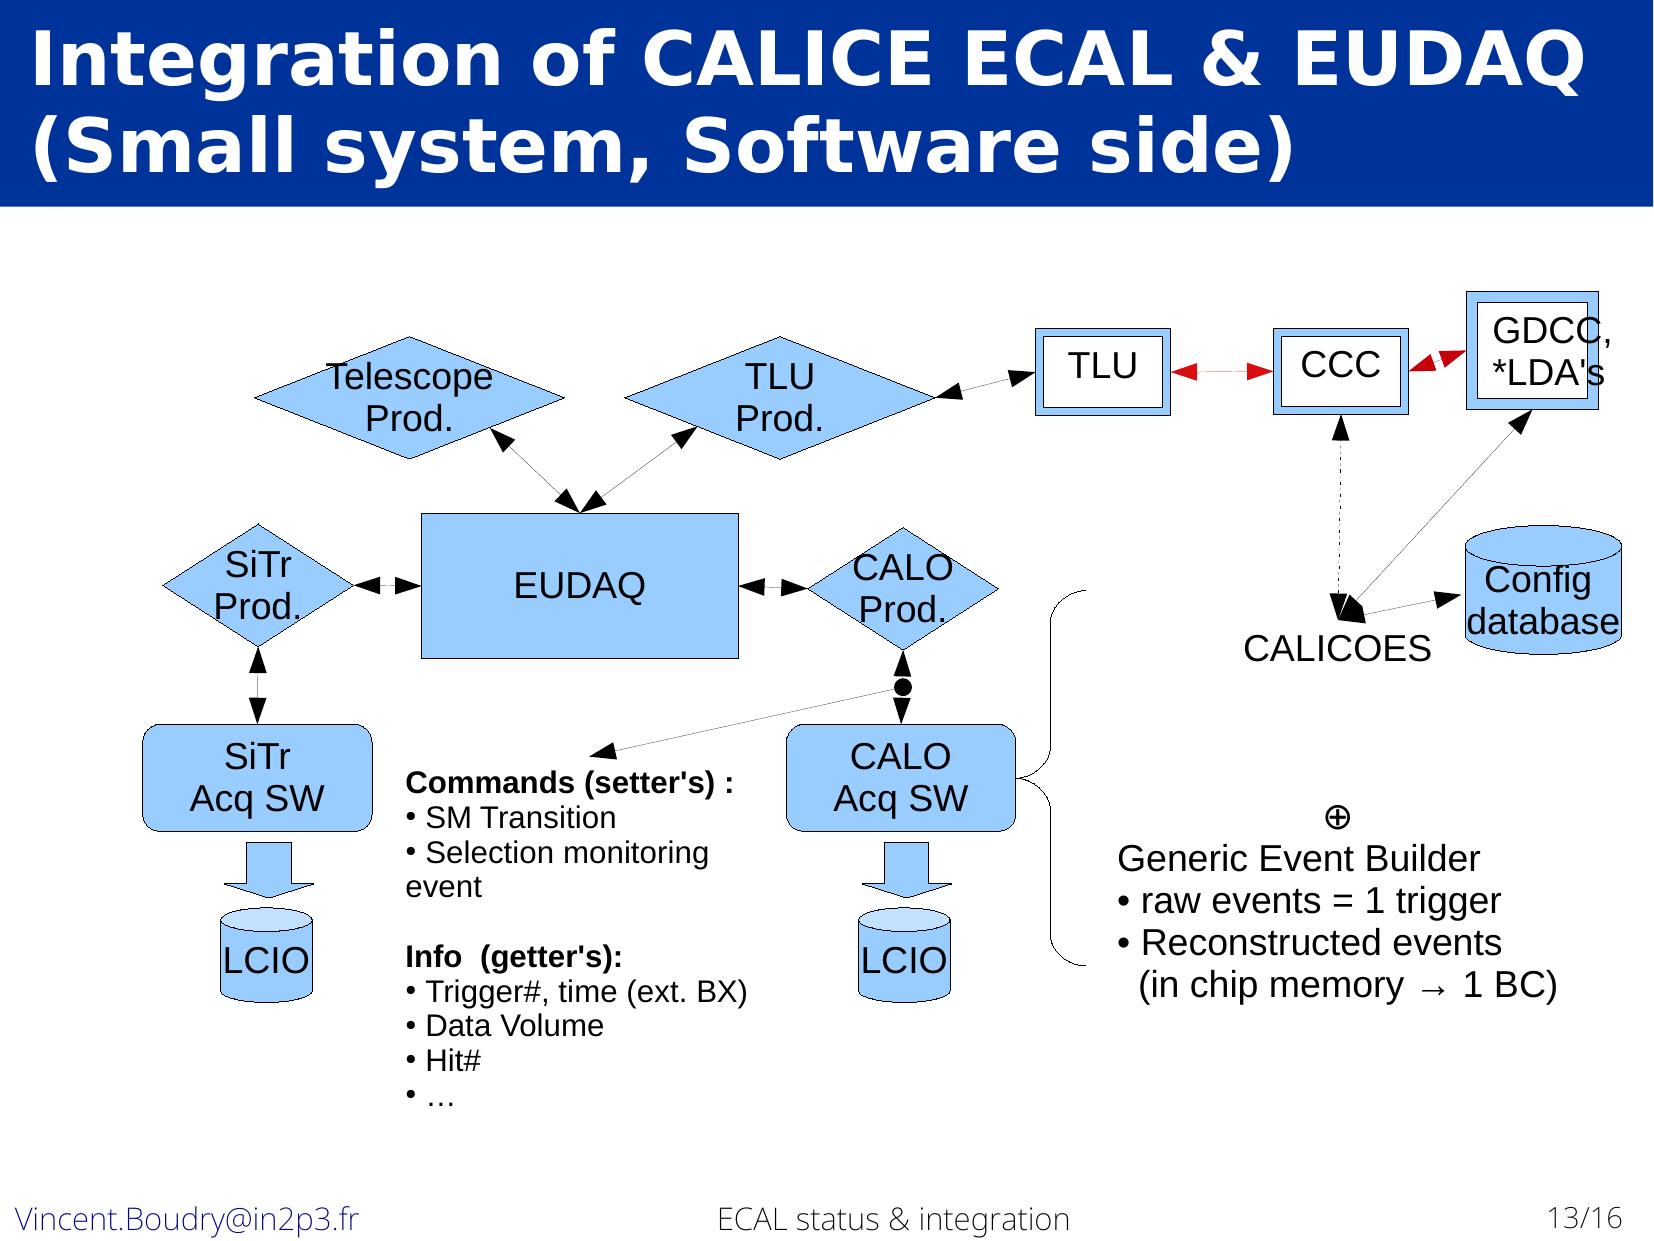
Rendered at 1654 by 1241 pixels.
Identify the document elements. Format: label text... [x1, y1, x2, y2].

text_box SiTr Prod. [162, 523, 354, 647]
text_box Config database [1465, 525, 1622, 655]
text_box GDCC, *LDA's [1587, 340, 1599, 383]
text_box CALICOES ⊕ Generic Event Builder • raw events = 1 trigger • Reconstructed events (in chip memory → 1 BC) [1102, 620, 1574, 1013]
text_box GDCC, *LDA's [1466, 291, 1599, 410]
title Integration of CALICE ECAL & EUDAQ (Small system, Software side) [29, 7, 1654, 200]
text_box Telescope Prod. [254, 336, 565, 459]
text_box EUDAQ [421, 513, 739, 659]
text_box Commands (setter's) : SM Transition Selection monitoring event Info (getter's): Trigger#, time (ext. BX) Data Volume Hit# … [390, 758, 766, 1121]
text_box LCIO [858, 920, 951, 1003]
text_box [862, 842, 952, 898]
text_box SiTr Acq SW [142, 724, 373, 832]
text_box TLU [1035, 328, 1171, 416]
text_box CALO Prod. [808, 527, 999, 650]
text_box [224, 842, 314, 898]
text_box TLU Prod. [624, 336, 935, 460]
text_box CCC [1273, 328, 1409, 415]
text_box CALO Acq SW [786, 724, 1016, 832]
text_box GDCC, *LDA's [1587, 320, 1599, 340]
text_box LCIO [220, 921, 313, 1003]
